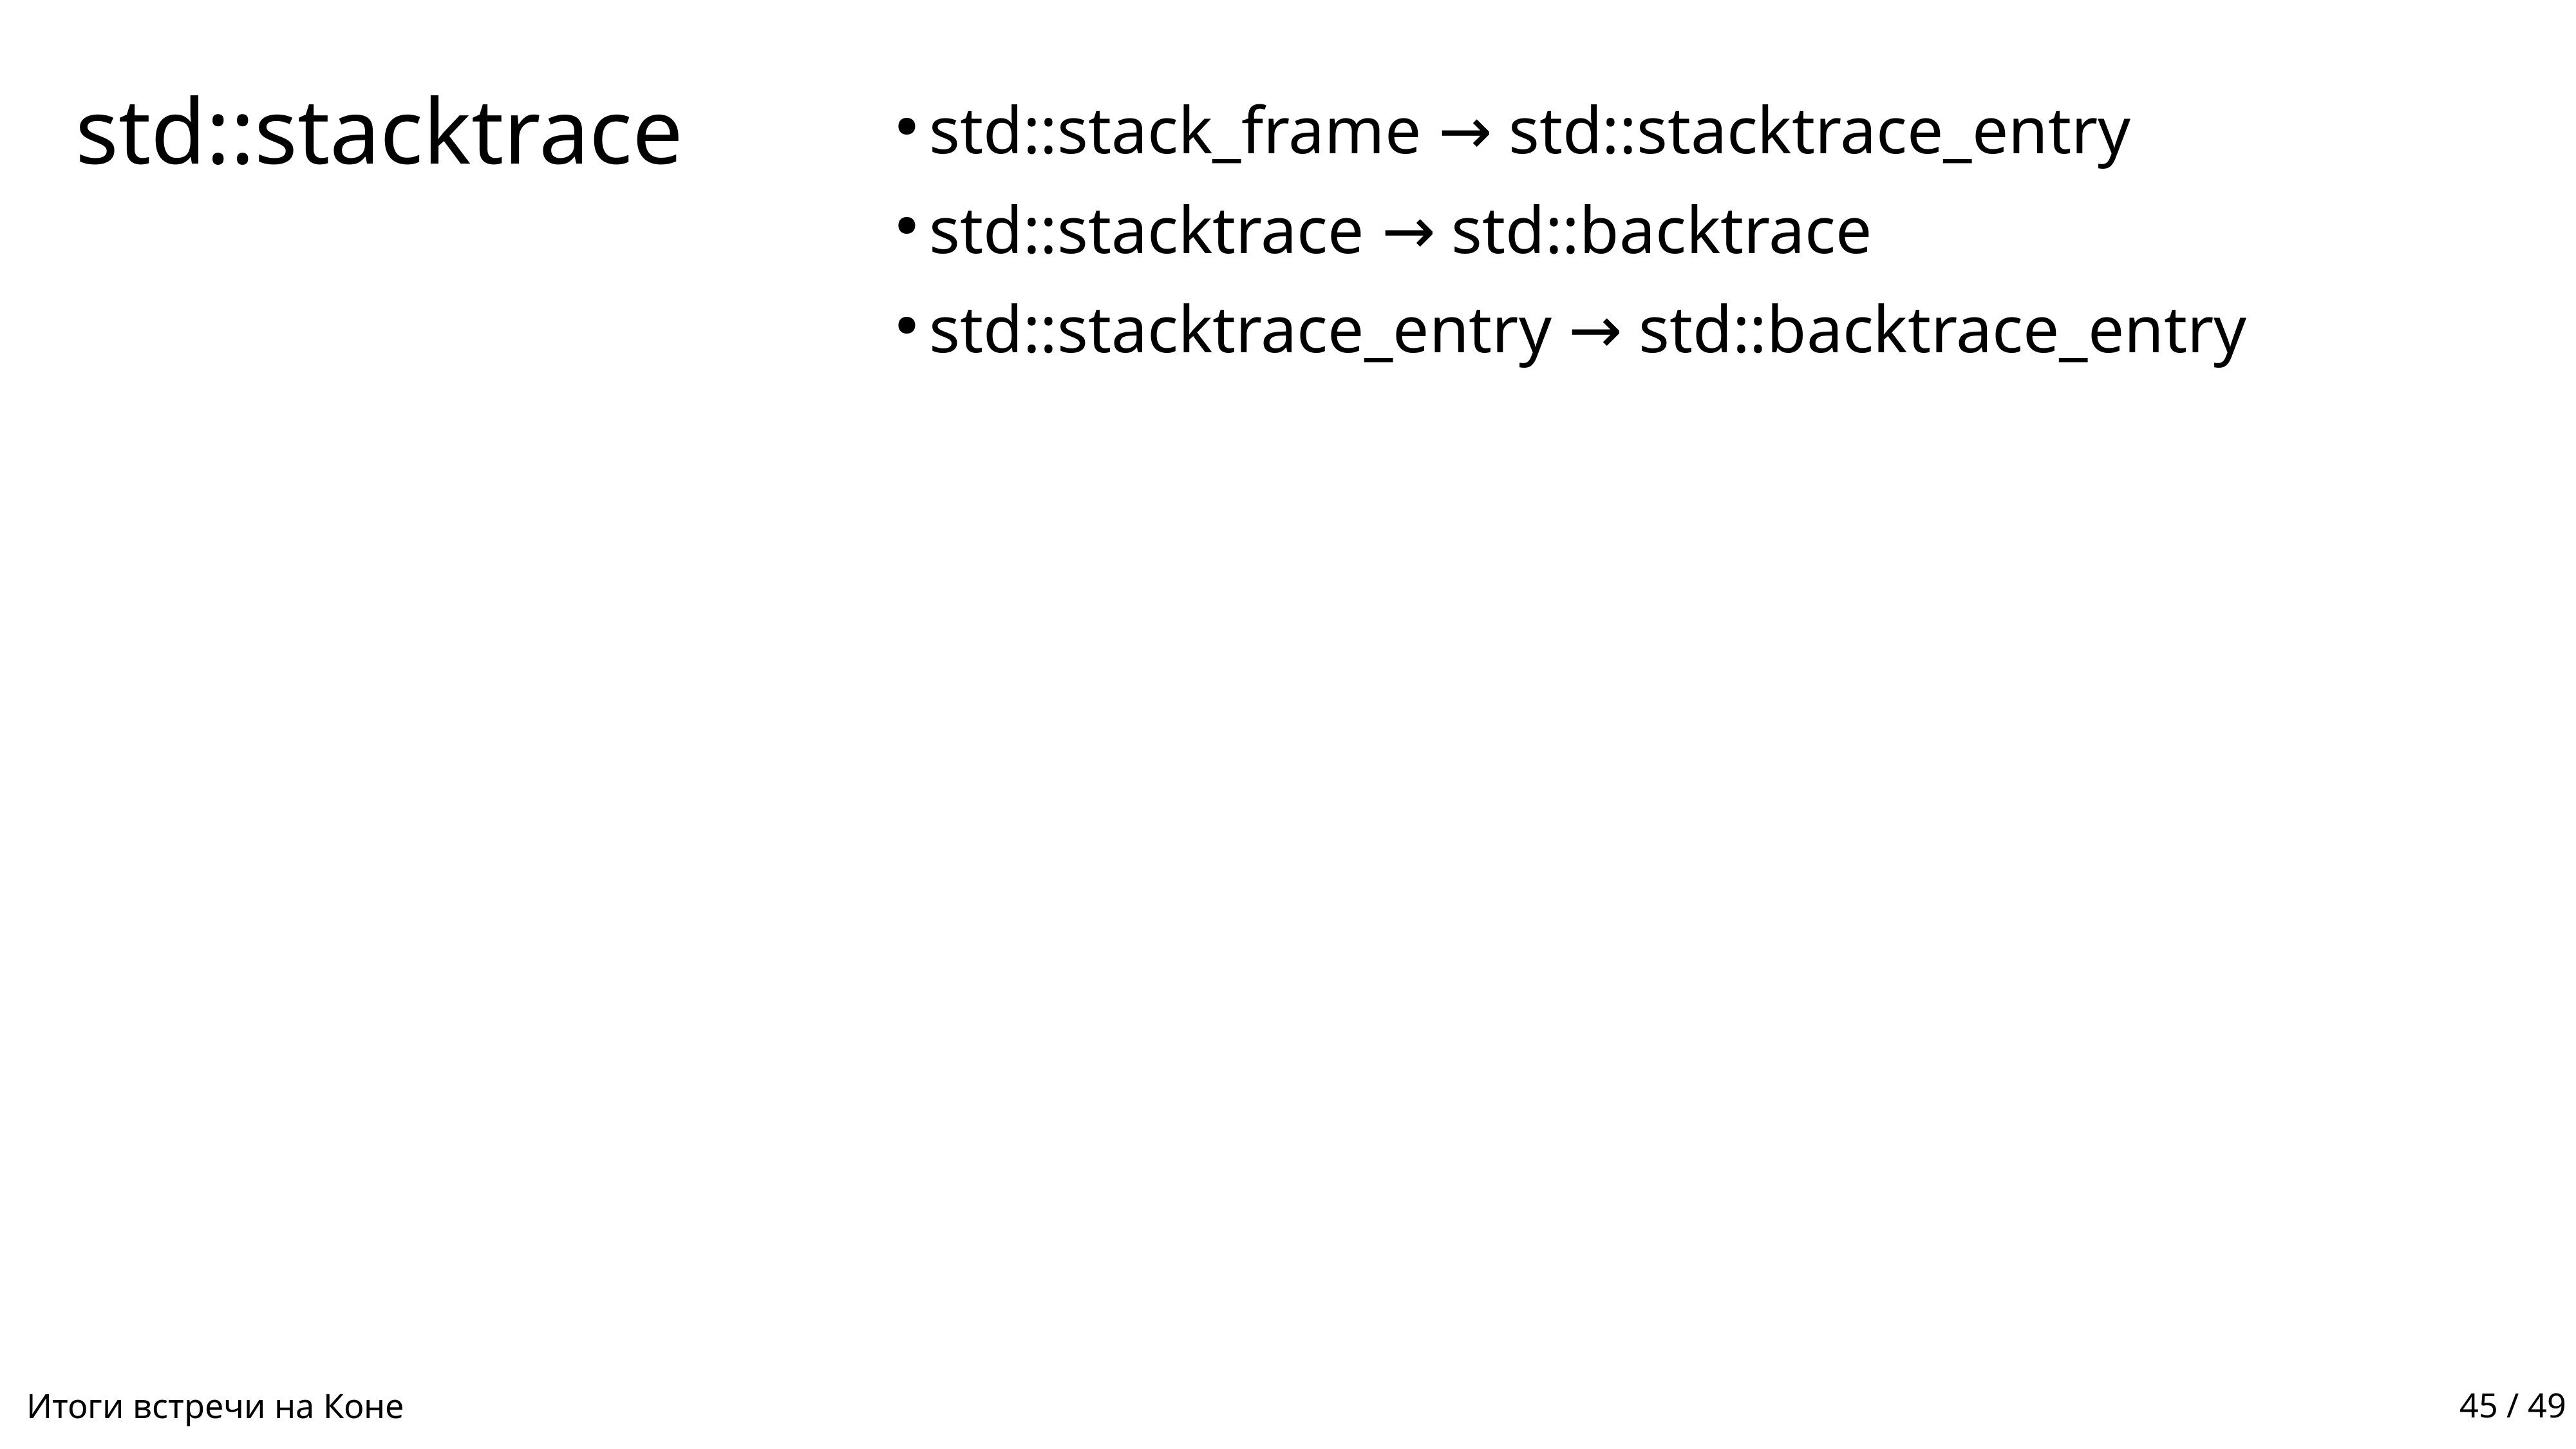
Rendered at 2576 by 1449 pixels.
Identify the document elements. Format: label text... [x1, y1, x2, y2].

title std::stacktrace [66, 81, 802, 486]
list std::stack_frame → std::stacktrace_entry std::stacktrace → std::backtrace std::stacktrace_entry → std::backtrace_entry [874, 81, 2460, 1249]
list Итоги встречи на Коне [17, 1376, 1114, 1431]
list <number> / 49 [1479, 1376, 2576, 1431]
